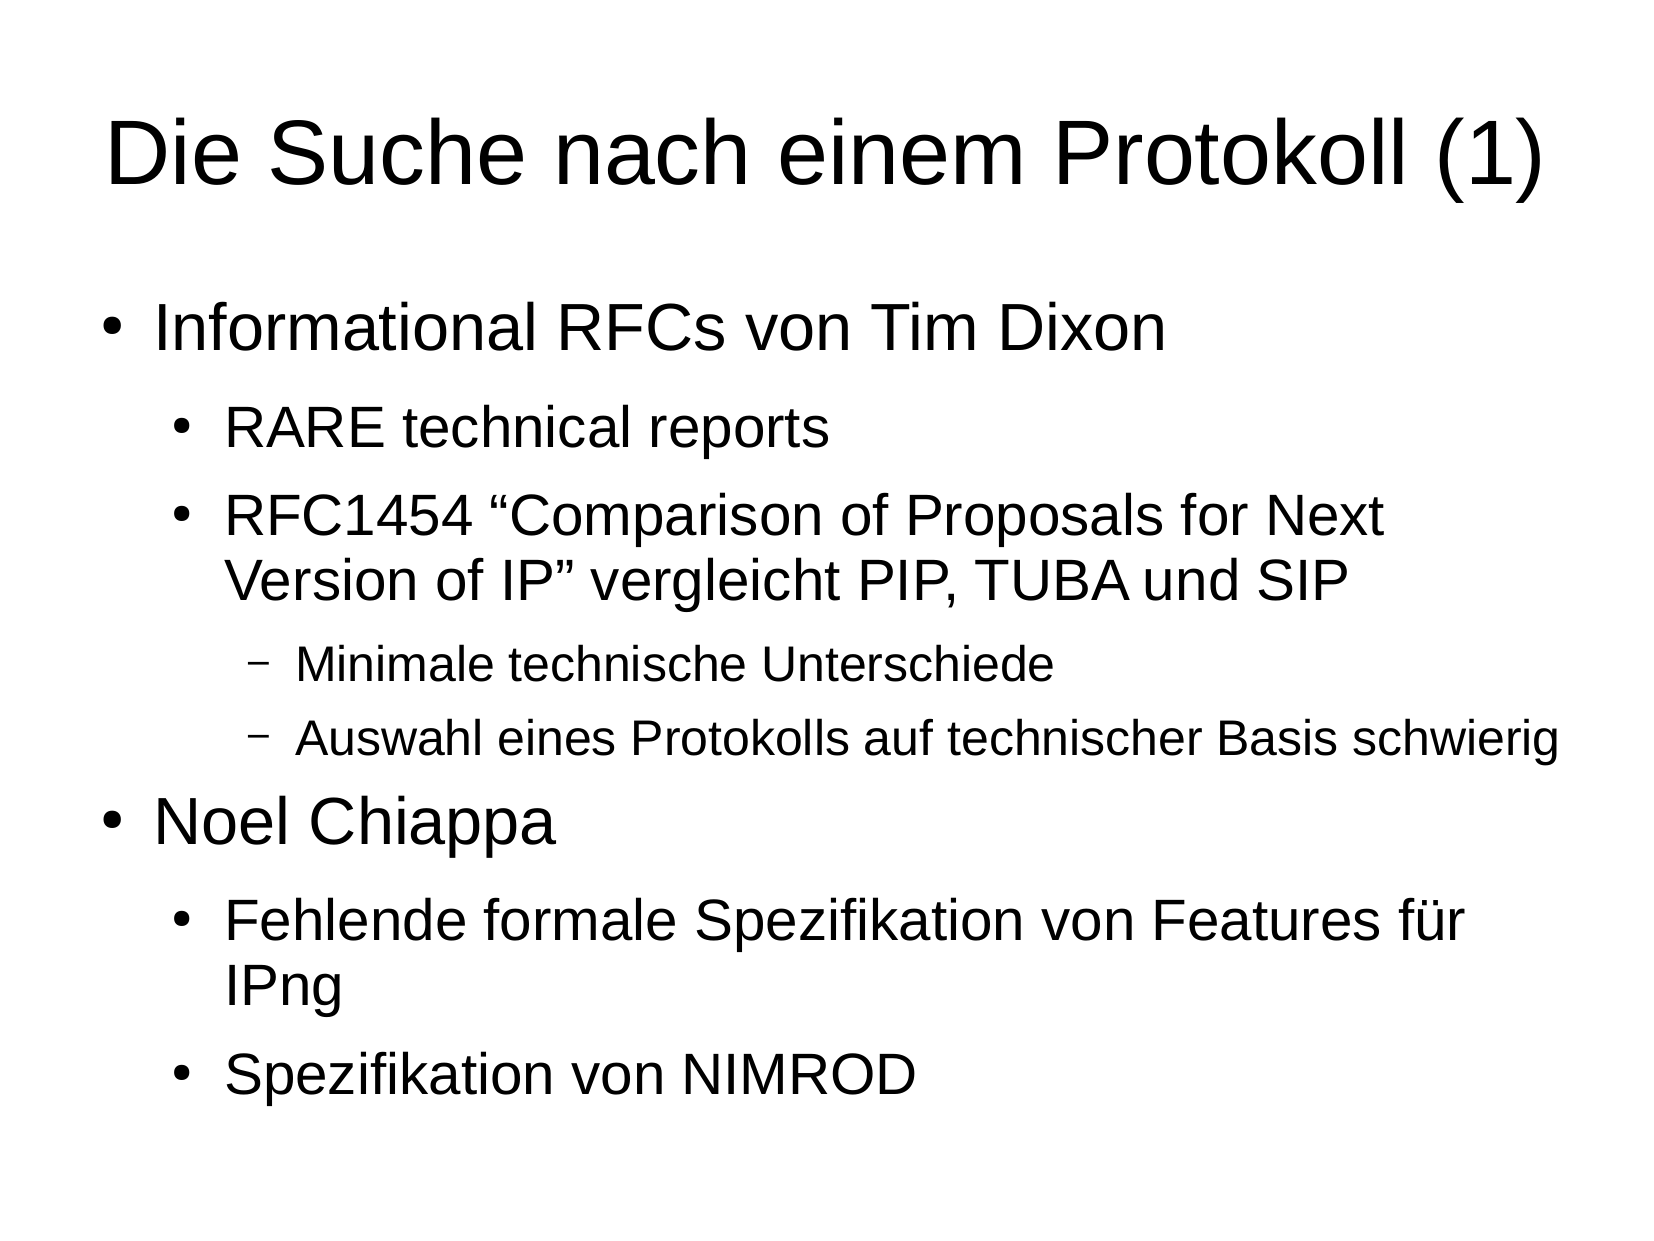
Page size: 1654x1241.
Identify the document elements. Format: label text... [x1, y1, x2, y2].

list Informational RFCs von Tim Dixon RARE technical reports RFC1454 “Comparison of Proposals for Next Version of IP” vergleicht PIP, TUBA und SIP Minimale technische Unterschiede Auswahl eines Protokolls auf technischer Basis schwierig Noel Chiappa Fehlende formale Spezifikation von Features für IPng Spezifikation von NIMROD [82, 290, 1571, 1109]
title Die Suche nach einem Protokoll (1) [82, 49, 1571, 257]
